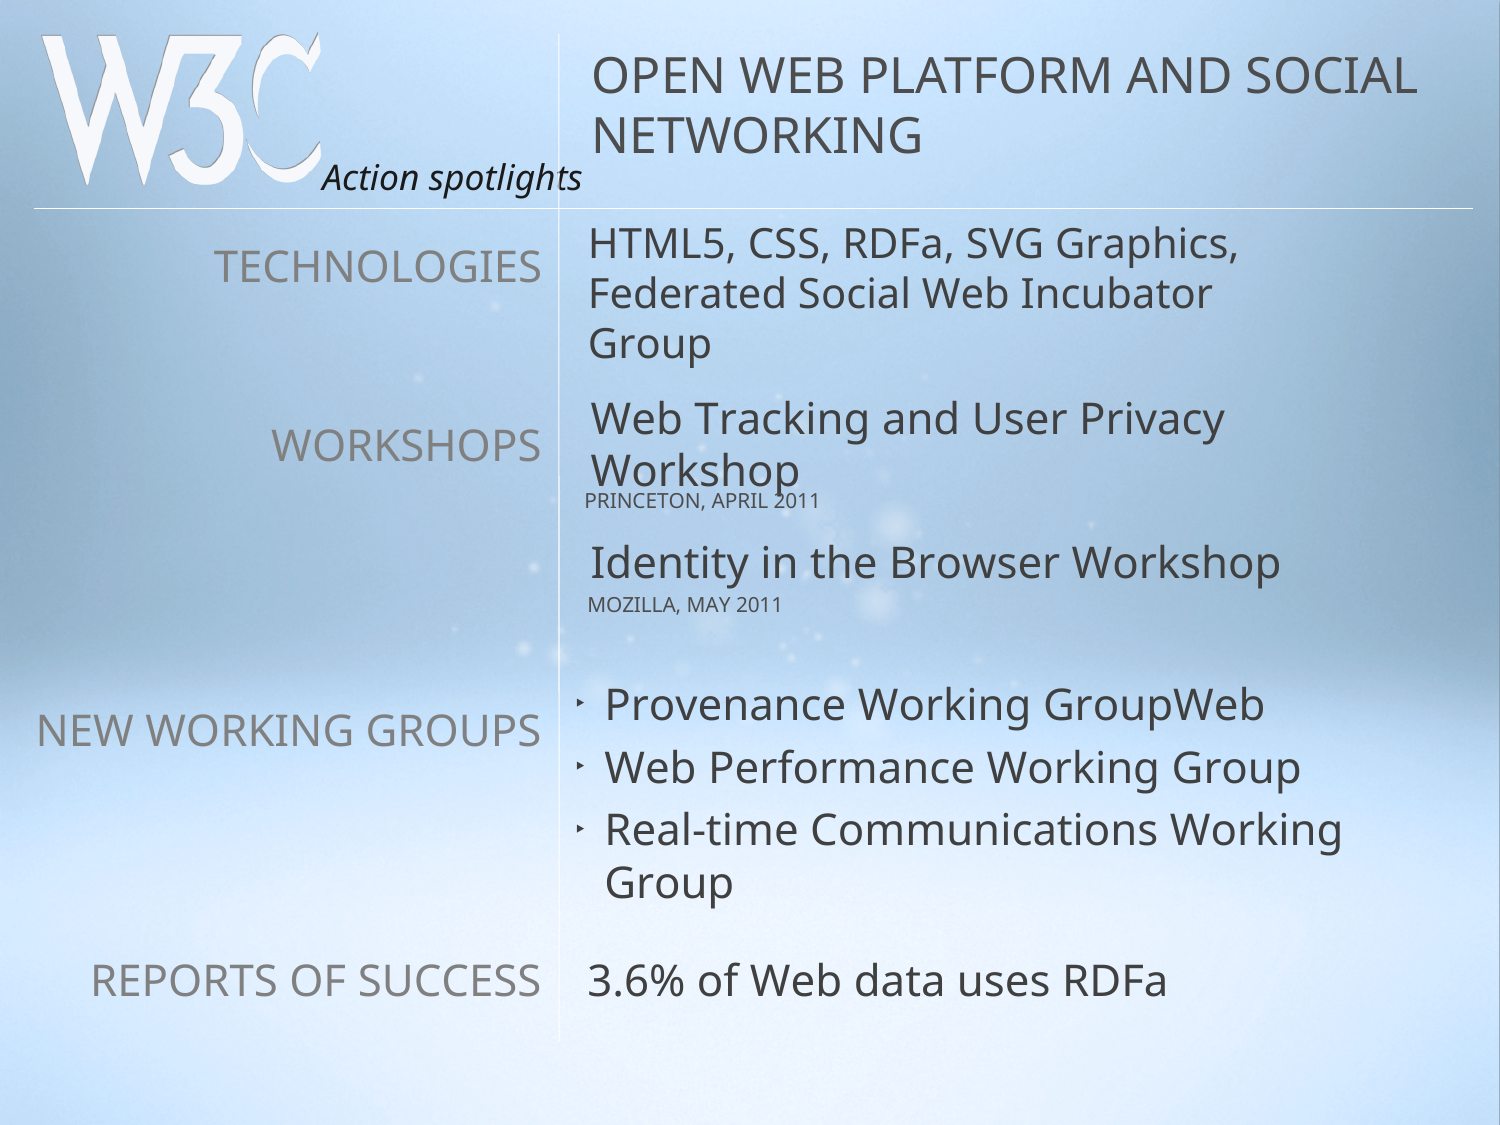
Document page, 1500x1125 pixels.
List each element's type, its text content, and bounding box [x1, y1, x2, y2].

text_box 3.6% of Web data uses RDFa [587, 947, 1356, 1011]
text_box HTML5, CSS, RDFa, SVG Graphics, Federated Social Web Incubator Group [587, 208, 1297, 376]
text_box NEW WORKING GROUPS [0, 661, 542, 798]
picture [687, 885, 699, 895]
text_box Action spotlights [322, 155, 558, 198]
picture [715, 885, 728, 895]
text_box Provenance Working GroupWeb Web Performance Working Group Real-time Communications Working Group [560, 698, 1453, 885]
text_box REPORTS OF SUCCESS [37, 885, 542, 1072]
picture [660, 885, 674, 895]
text_box PRINCETON, APRIL 2011 [584, 487, 821, 513]
text_box Identity in the Browser Workshop [590, 529, 1378, 593]
picture [612, 692, 624, 698]
text_box Action spotlights [560, 155, 583, 198]
picture [611, 885, 629, 895]
text_box Web Tracking and User Privacy Workshop [590, 411, 1415, 475]
picture [0, 0, 1500, 1125]
text_box MOZILLA, MAY 2011 [587, 591, 784, 617]
title OPEN WEB PLATFORM AND SOCIAL NETWORKING [581, 0, 1500, 207]
text_box TECHNOLOGIES [117, 208, 543, 321]
text_box WORKSHOPS [134, 375, 542, 512]
